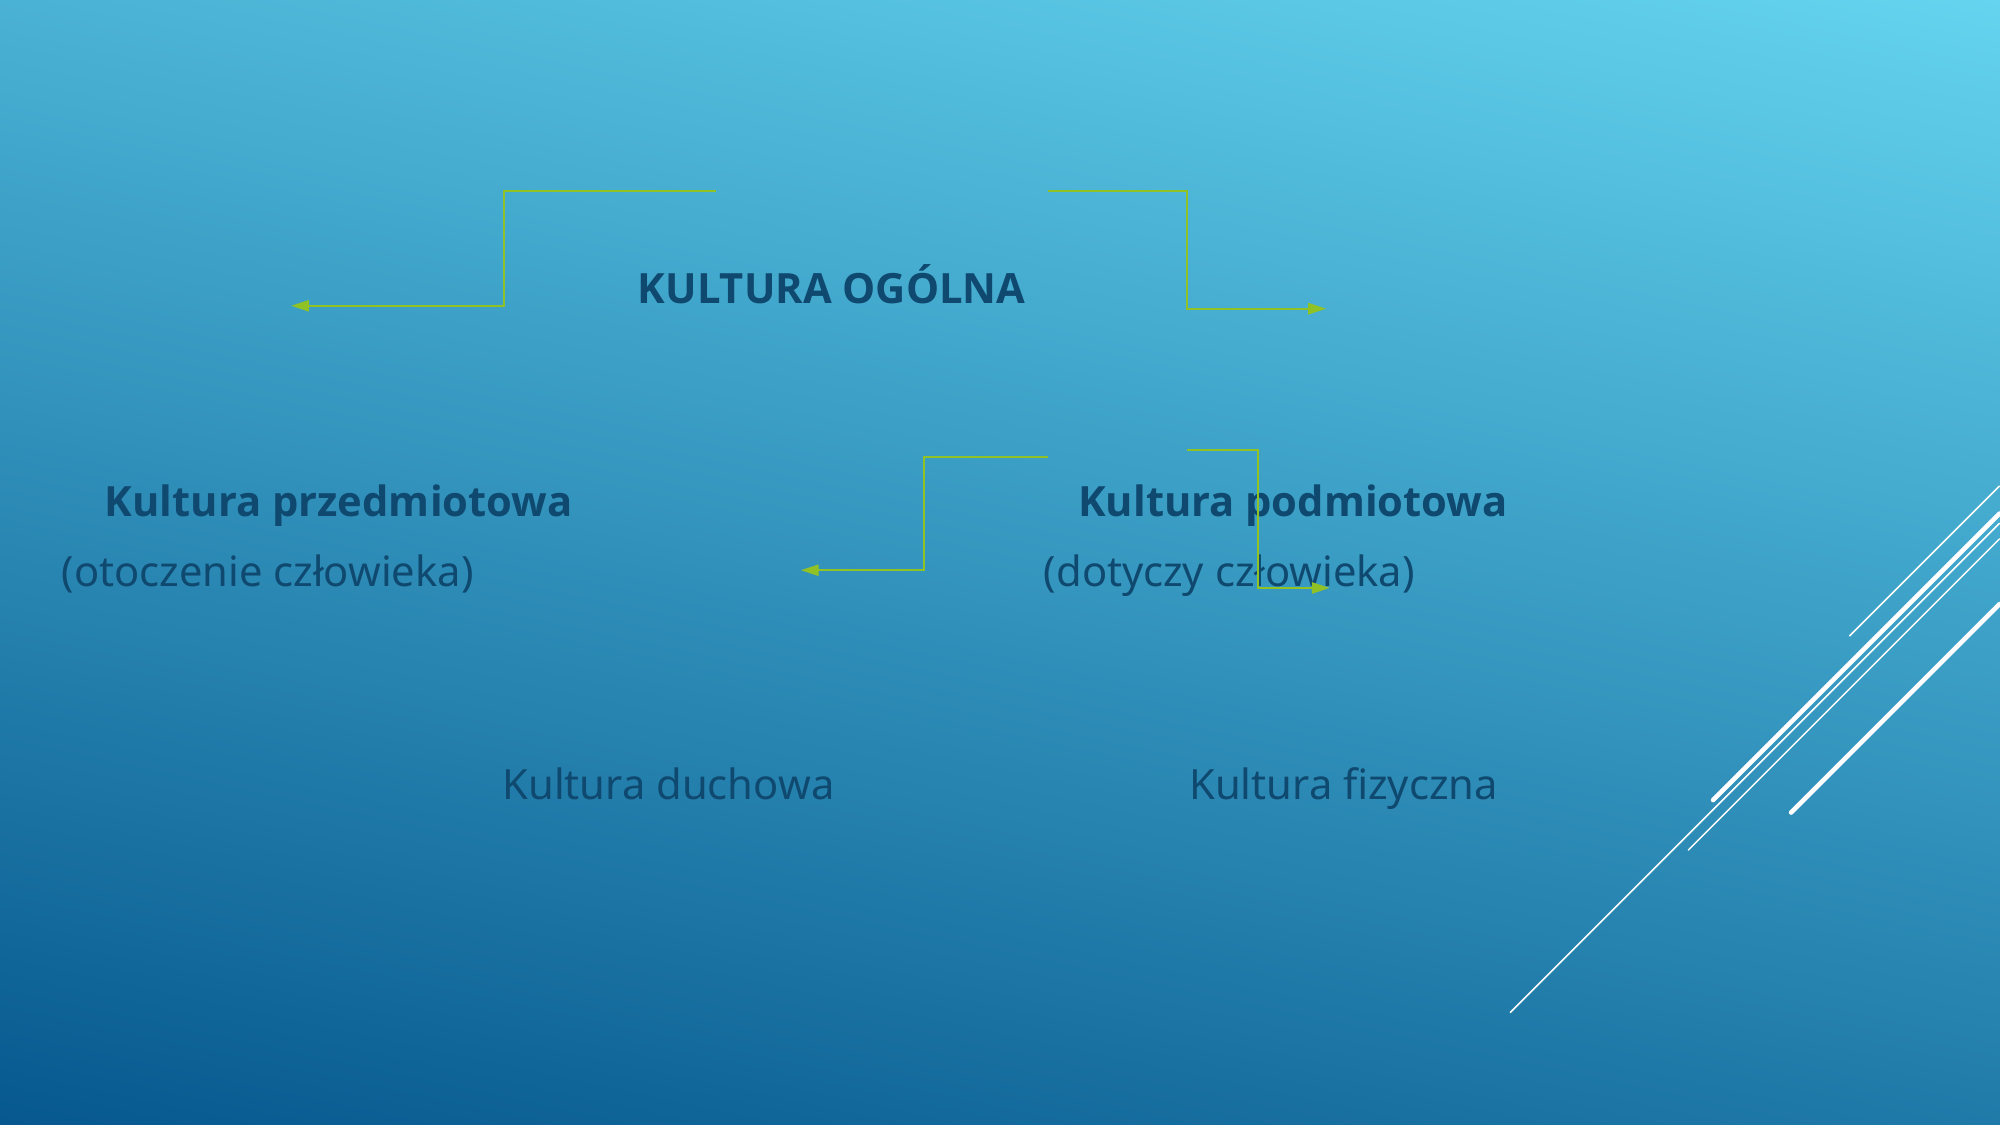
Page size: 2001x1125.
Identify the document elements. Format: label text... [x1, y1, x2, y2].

list KULTURA OGÓLNA Kultura przedmiotowa Kultura podmiotowa (otoczenie człowieka) (dotyczy człowieka) Kultura duchowa Kultura fizyczna [0, 124, 1621, 1016]
